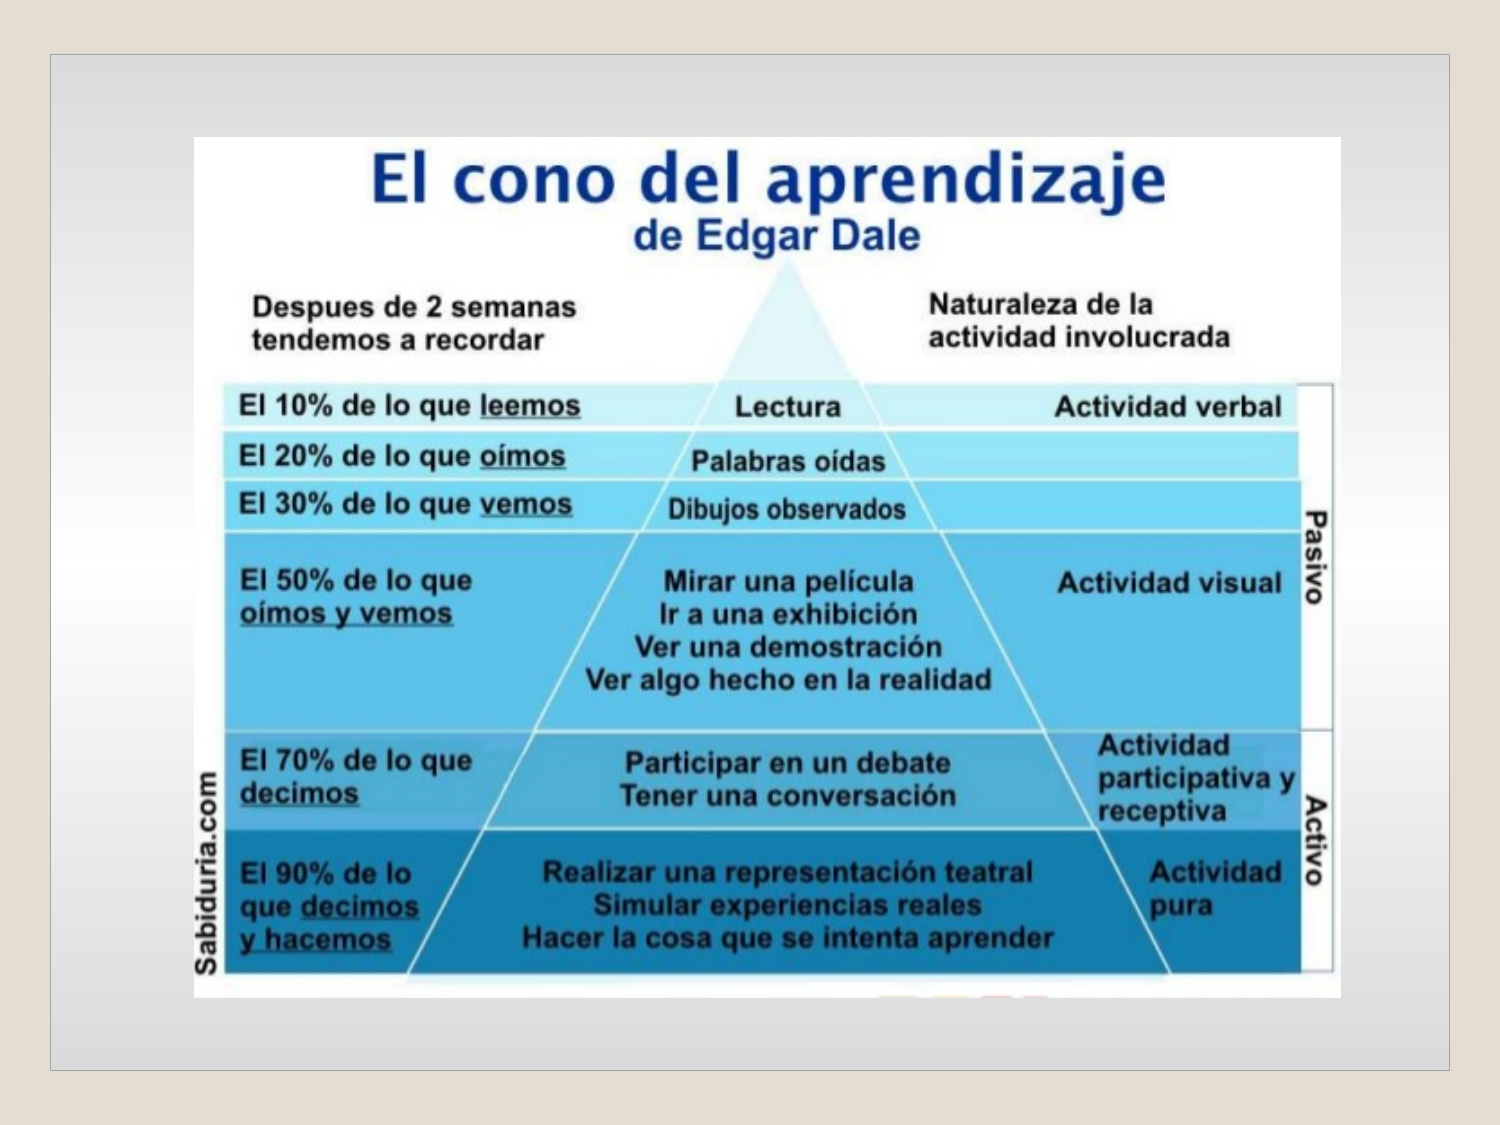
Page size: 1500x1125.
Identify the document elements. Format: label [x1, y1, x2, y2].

picture [194, 137, 1341, 998]
